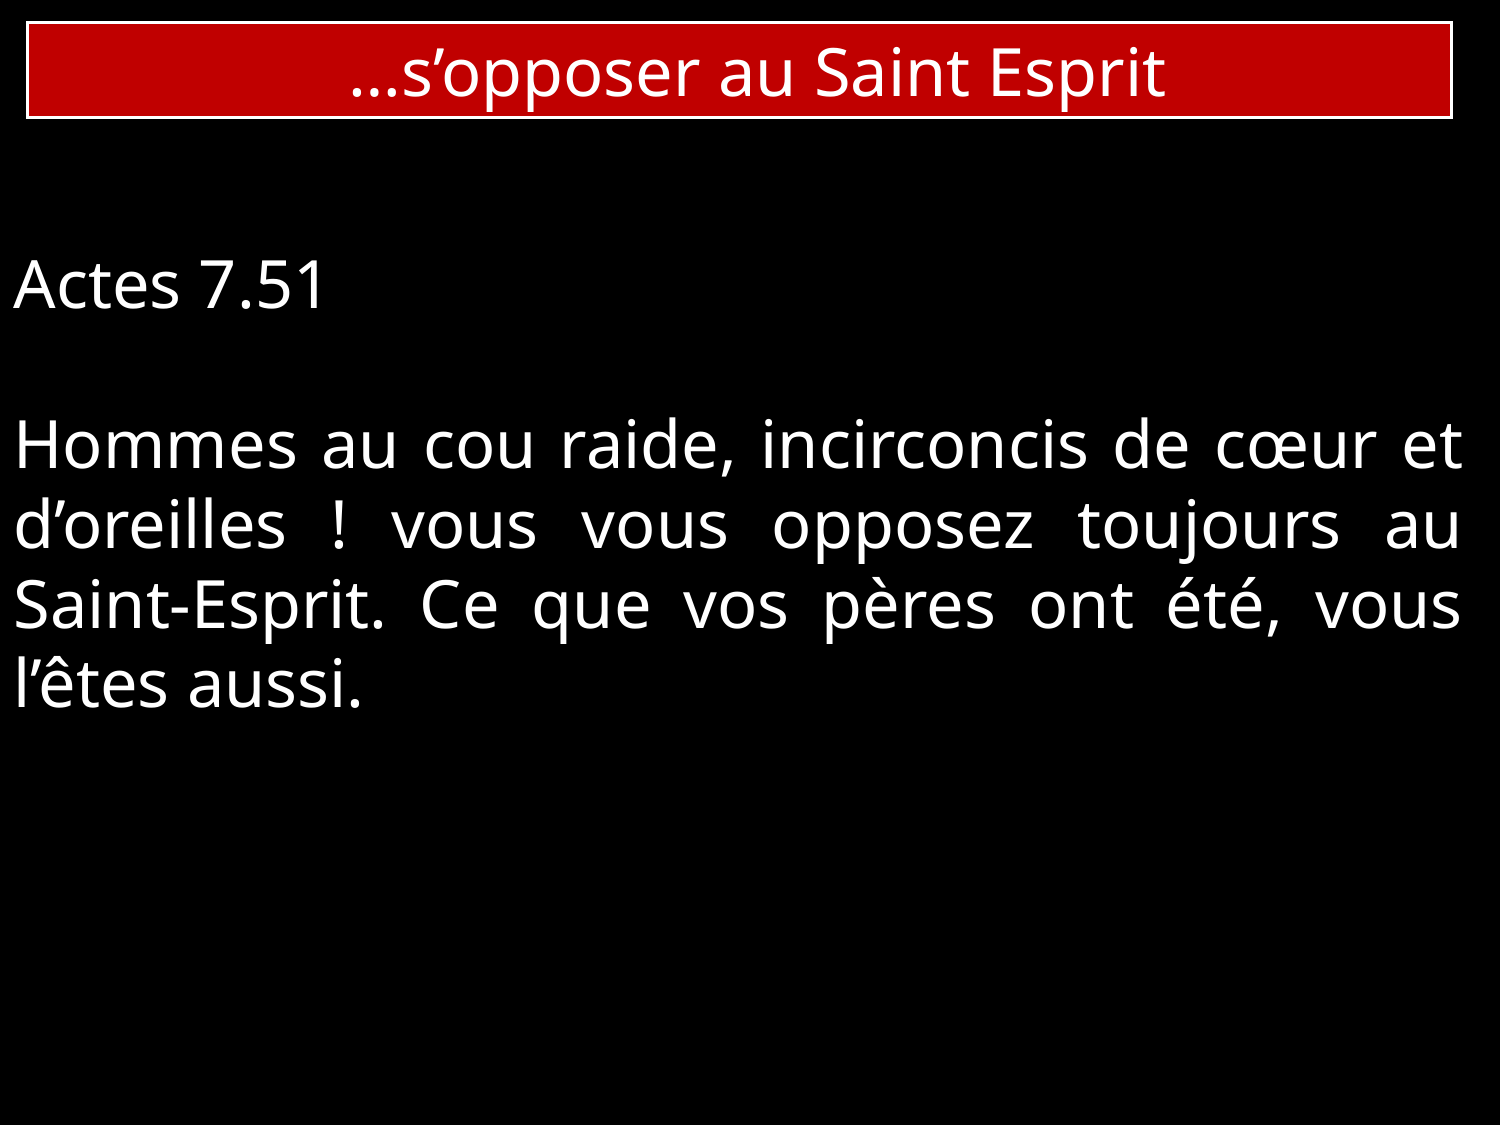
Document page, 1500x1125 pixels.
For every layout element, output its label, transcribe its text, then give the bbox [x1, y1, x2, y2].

text_box Actes 7.51 Hommes au cou raide, incirconcis de cœur et d’oreilles ! vous vous opposez toujours au Saint-Esprit. Ce que vos pères ont été, vous l’êtes aussi. [0, 234, 1480, 729]
text_box …s’opposer au Saint Esprit [27, 22, 1452, 118]
